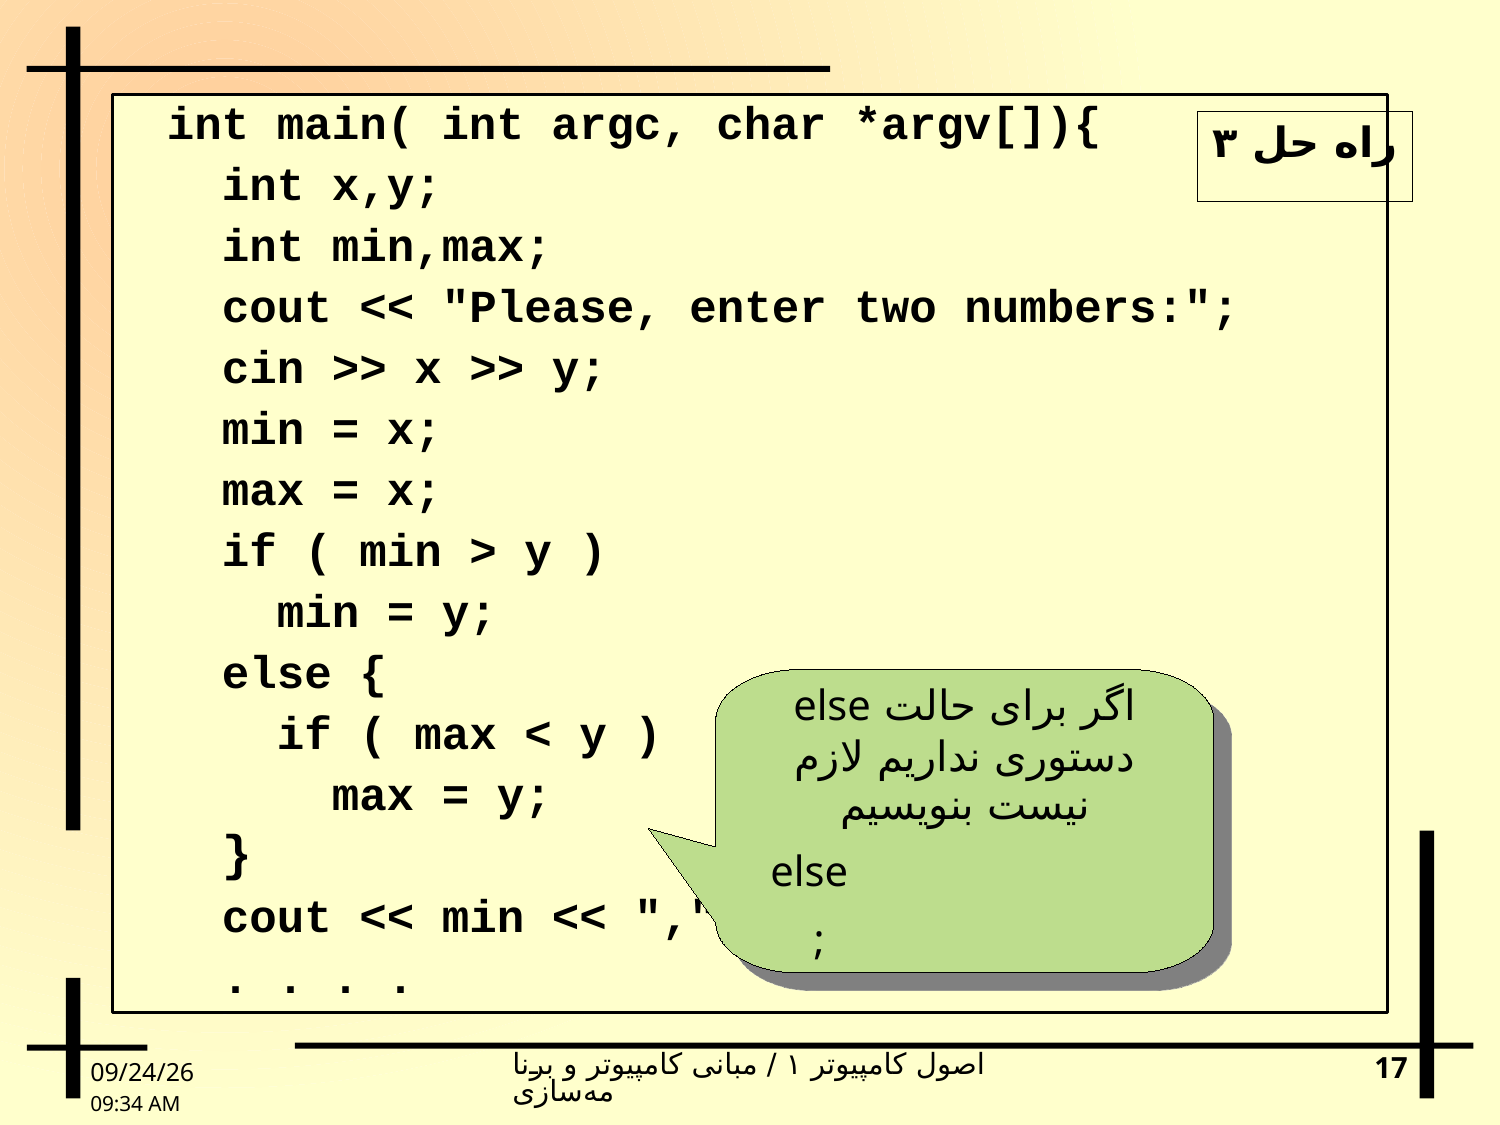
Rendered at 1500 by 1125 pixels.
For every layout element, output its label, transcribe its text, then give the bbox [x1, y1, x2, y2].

list int main( int argc, char *argv[]){ int x,y; int min,max; cout << "Please, enter two numbers:"; cin >> x >> y; min = x; max = x; if ( min > y ) min = y; else { if ( max < y ) max = y; } cout << min << "," << max << endl; . . . . [112, 94, 1388, 1013]
text_box راه حل ۳ [1197, 111, 1372, 202]
text_box اگر برای حالت else دستوری نداریم لازم نیست بنویسیم else ; [648, 669, 1214, 973]
